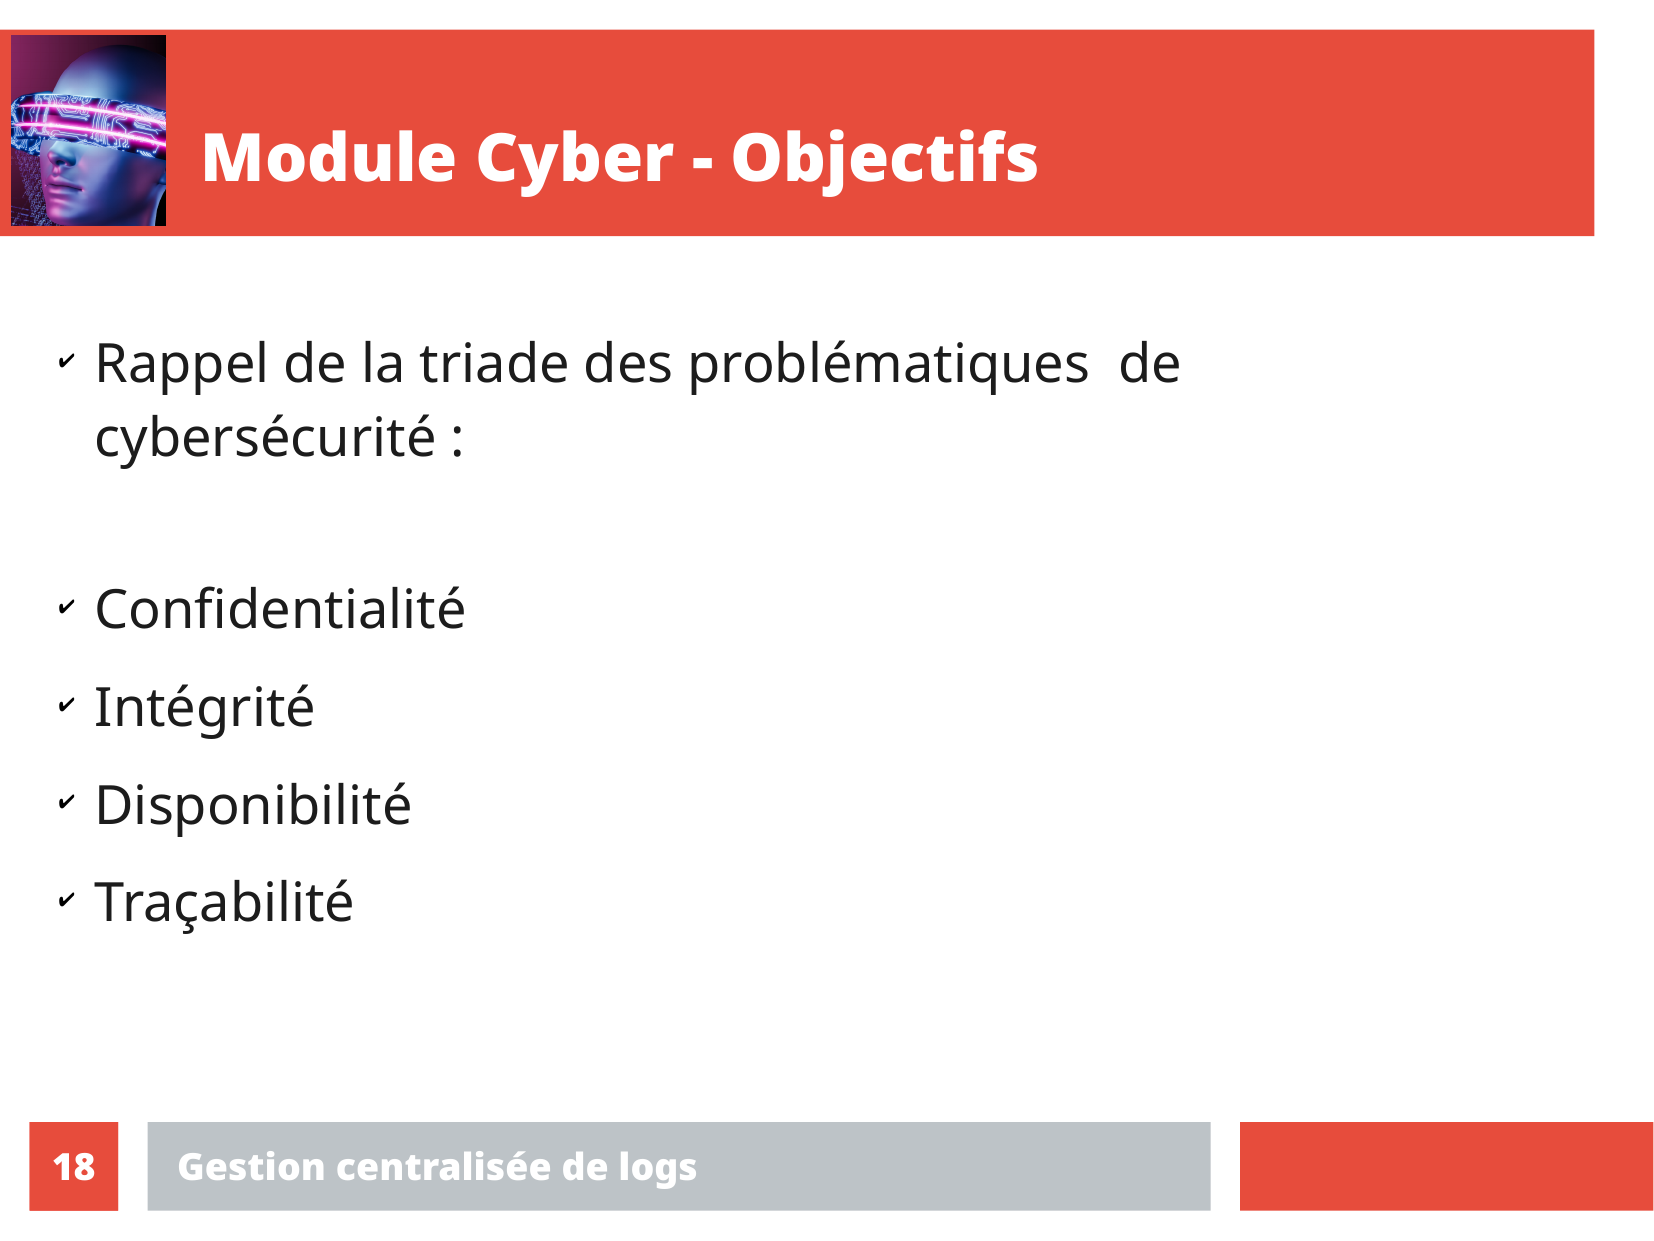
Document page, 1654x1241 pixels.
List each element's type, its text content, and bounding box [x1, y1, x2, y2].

title Module Cyber - Objectifs [200, 53, 1571, 201]
list Rappel de la triade des problématiques de cybersécurité : Confidentialité Intégrité Disponibilité Traçabilité [59, 324, 1565, 1093]
picture [11, 35, 166, 226]
